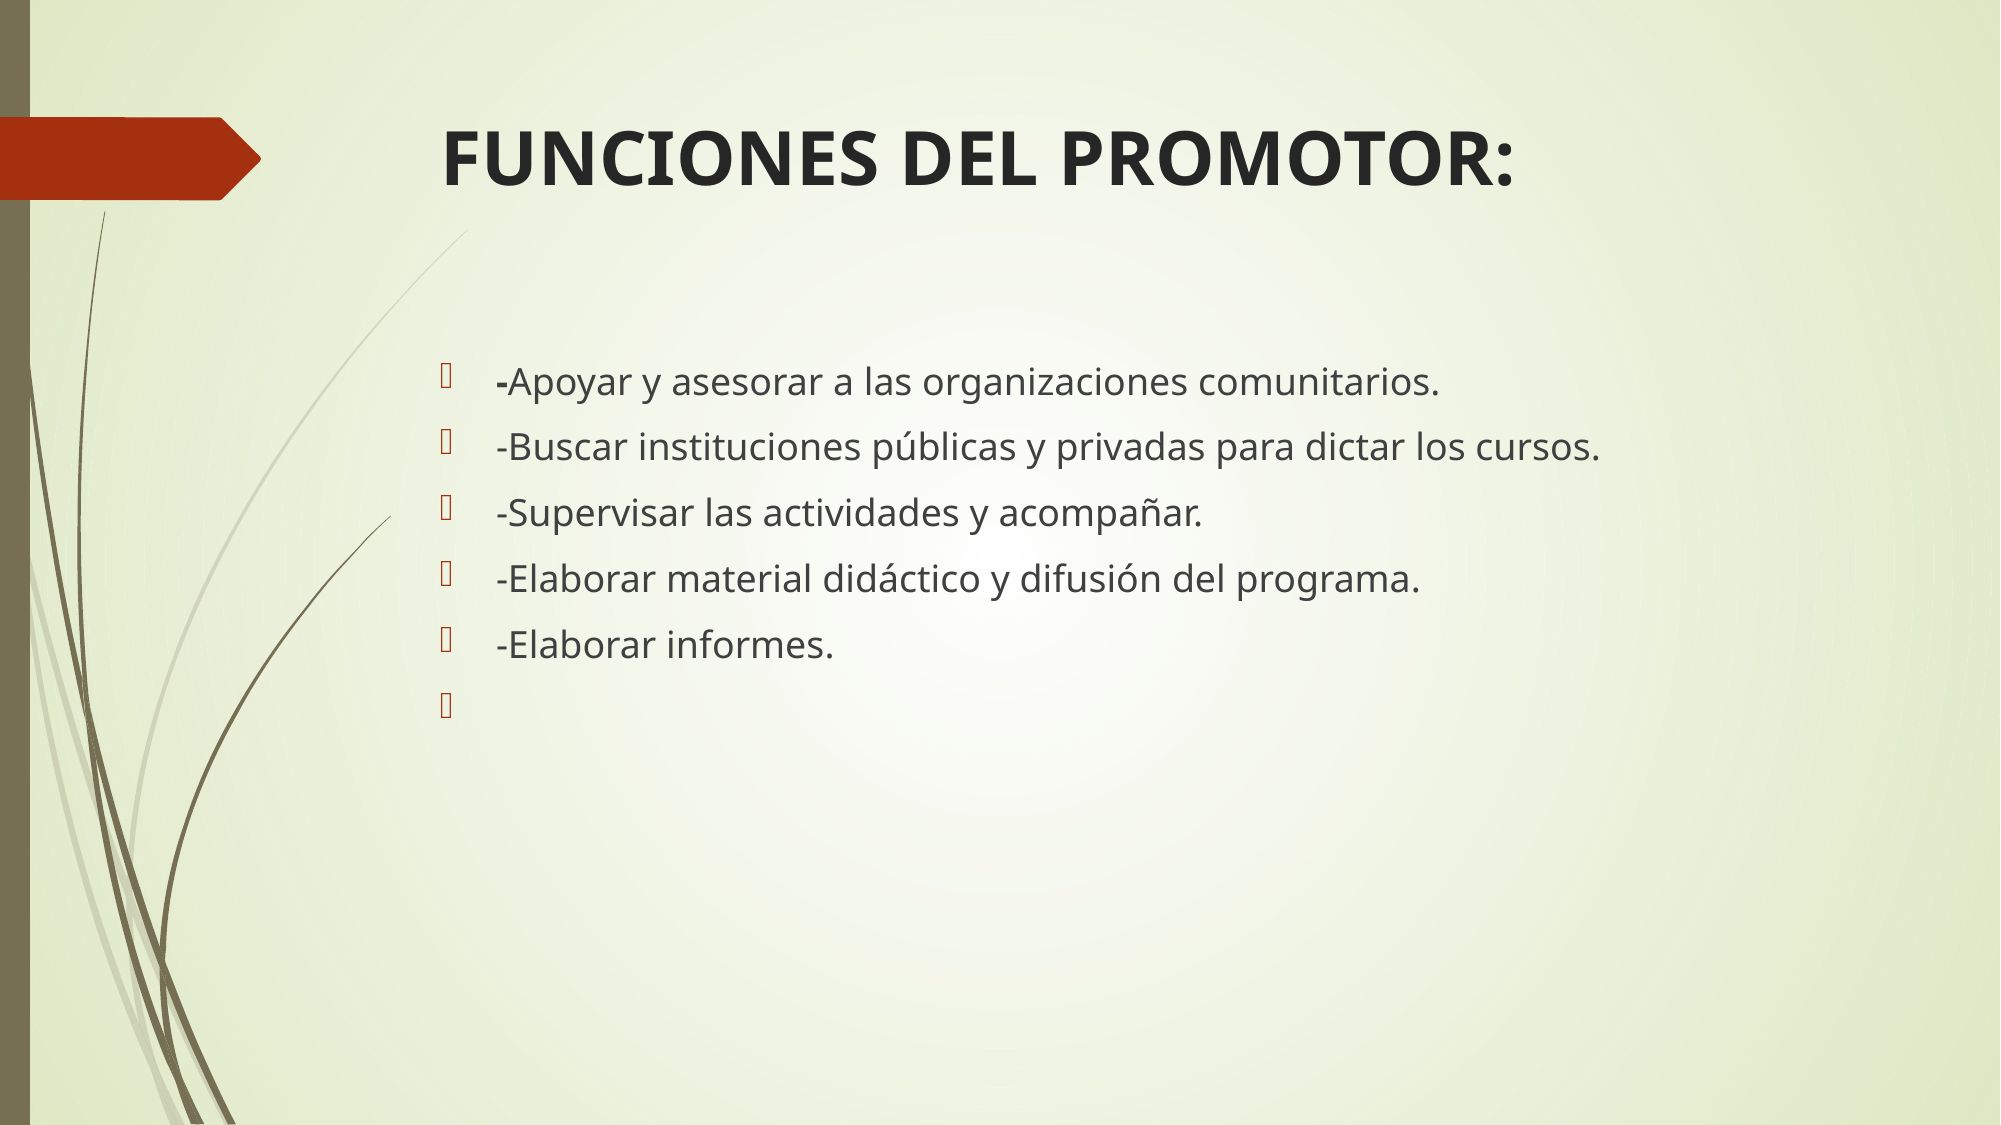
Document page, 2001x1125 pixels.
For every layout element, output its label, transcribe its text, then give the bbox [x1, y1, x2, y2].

title FUNCIONES DEL PROMOTOR: [425, 102, 1888, 313]
list -Apoyar y asesorar a las organizaciones comunitarios. -Buscar instituciones públicas y privadas para dictar los cursos. -Supervisar las actividades y acompañar. -Elaborar material didáctico y difusión del programa. -Elaborar informes. [424, 350, 1888, 970]
